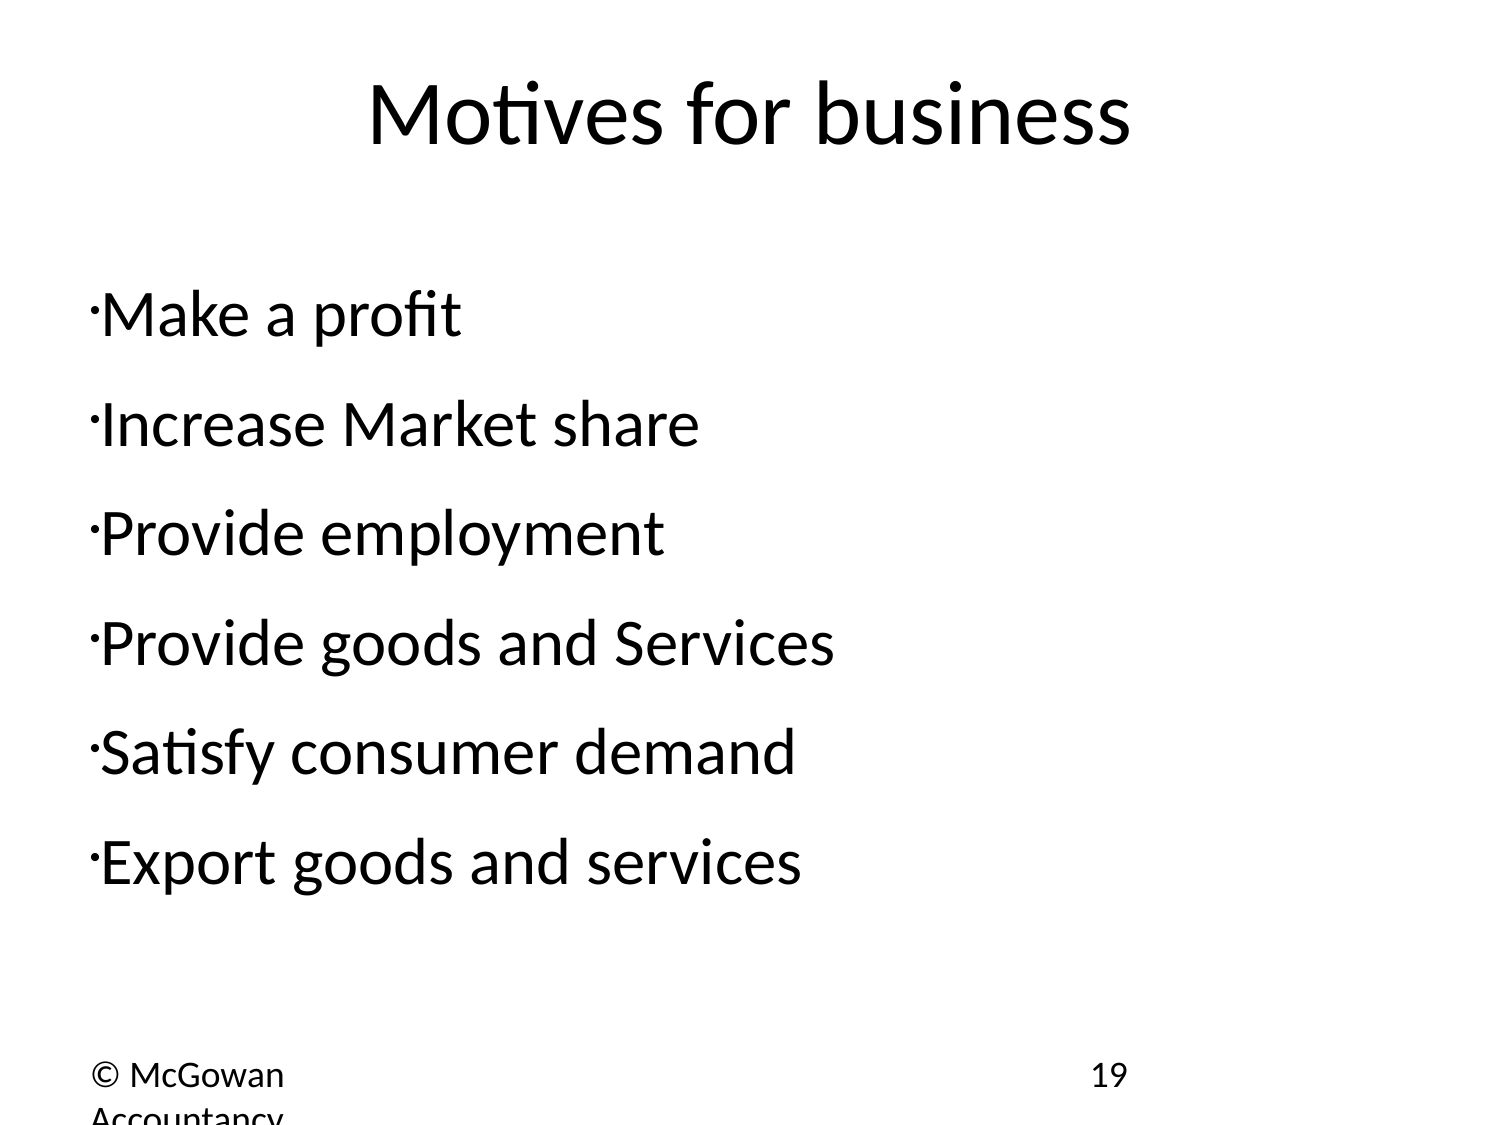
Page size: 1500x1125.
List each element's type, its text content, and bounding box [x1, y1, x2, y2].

list Make a profit Increase Market share Provide employment Provide goods and Services Satisfy consumer demand Export goods and services [75, 262, 1425, 1005]
title Motives for business [75, 45, 1425, 233]
text_box [1074, 1042, 1425, 1103]
text_box © McGowan Accountancy Services [75, 1042, 425, 1103]
